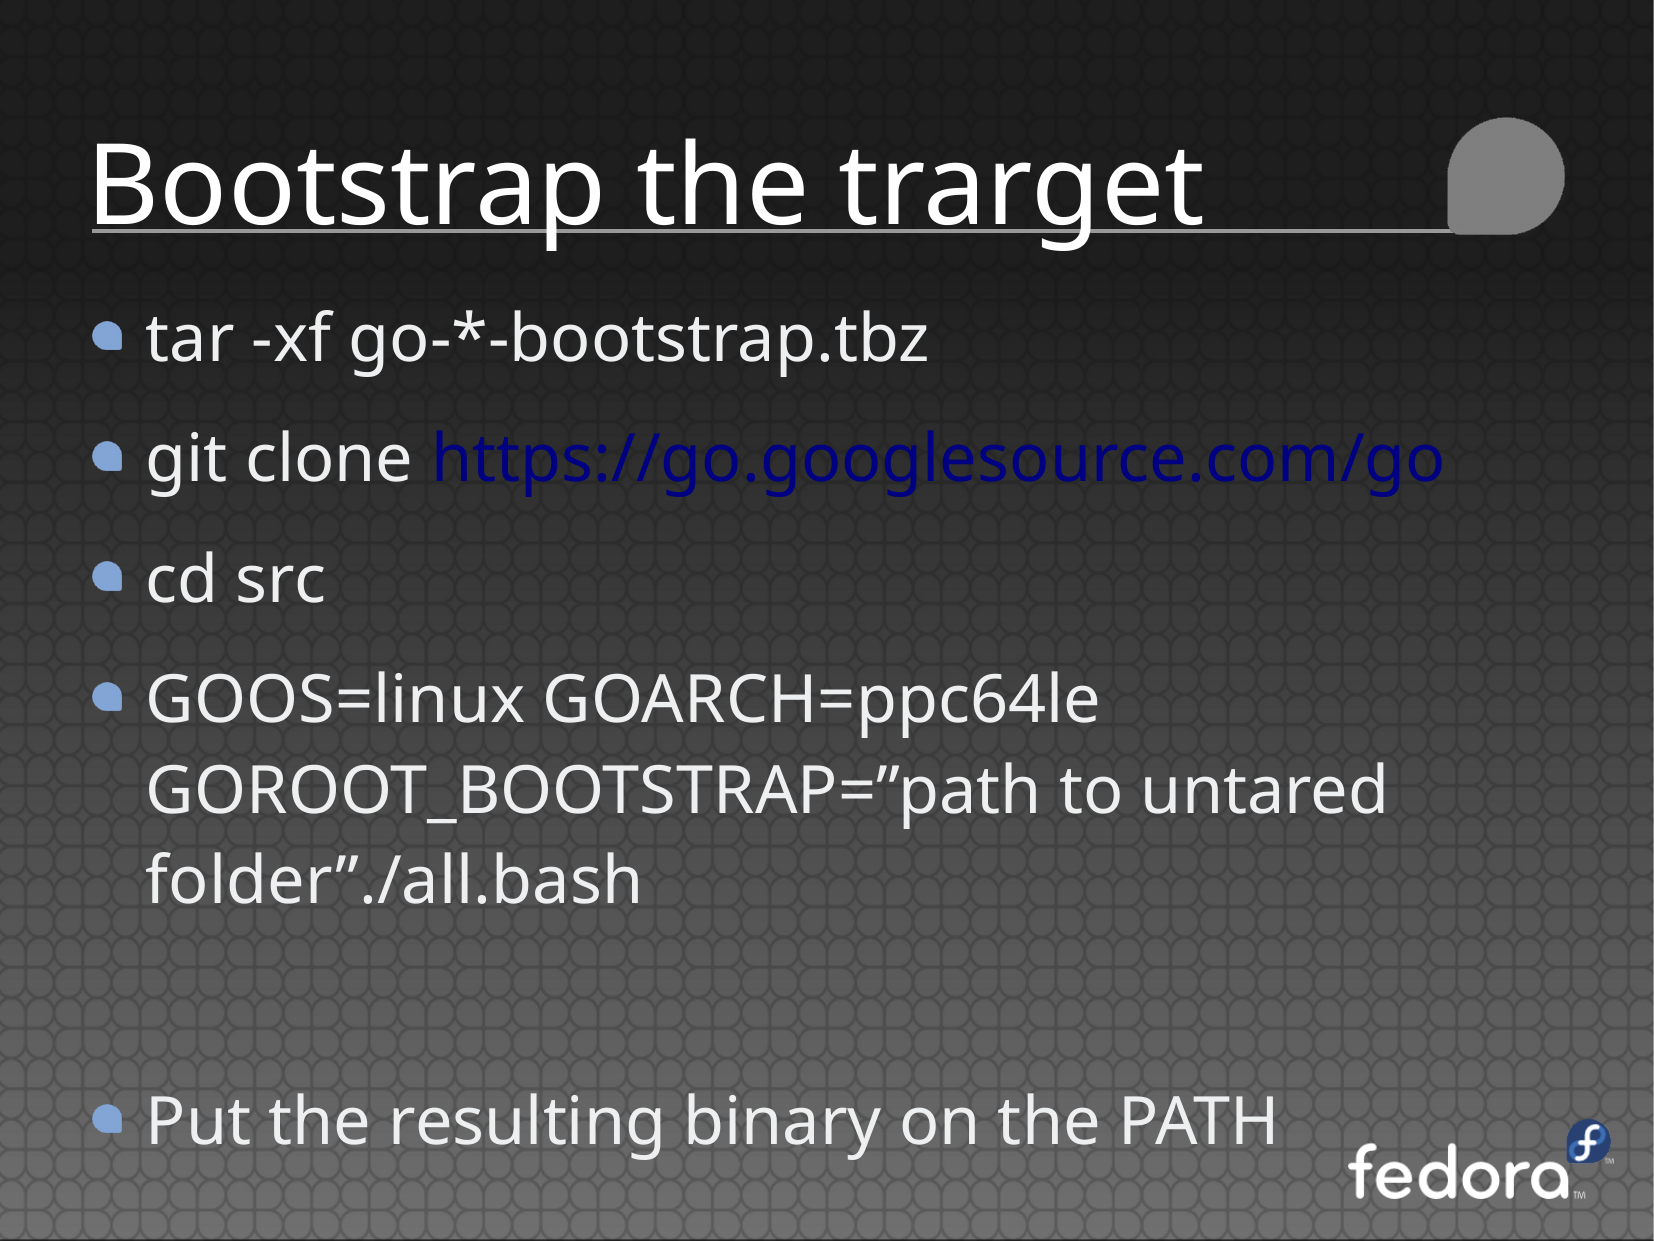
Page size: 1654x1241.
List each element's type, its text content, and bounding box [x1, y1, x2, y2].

list tar -xf go-*-bootstrap.tbz git clone https://go.googlesource.com/go cd src GOOS=linux GOARCH=ppc64le GOROOT_BOOTSTRAP=”path to untared folder”./all.bash Put the resulting binary on the PATH [75, 290, 1564, 1061]
title Bootstrap the trarget [86, 112, 1576, 249]
picture [0, 0, 1654, 1241]
